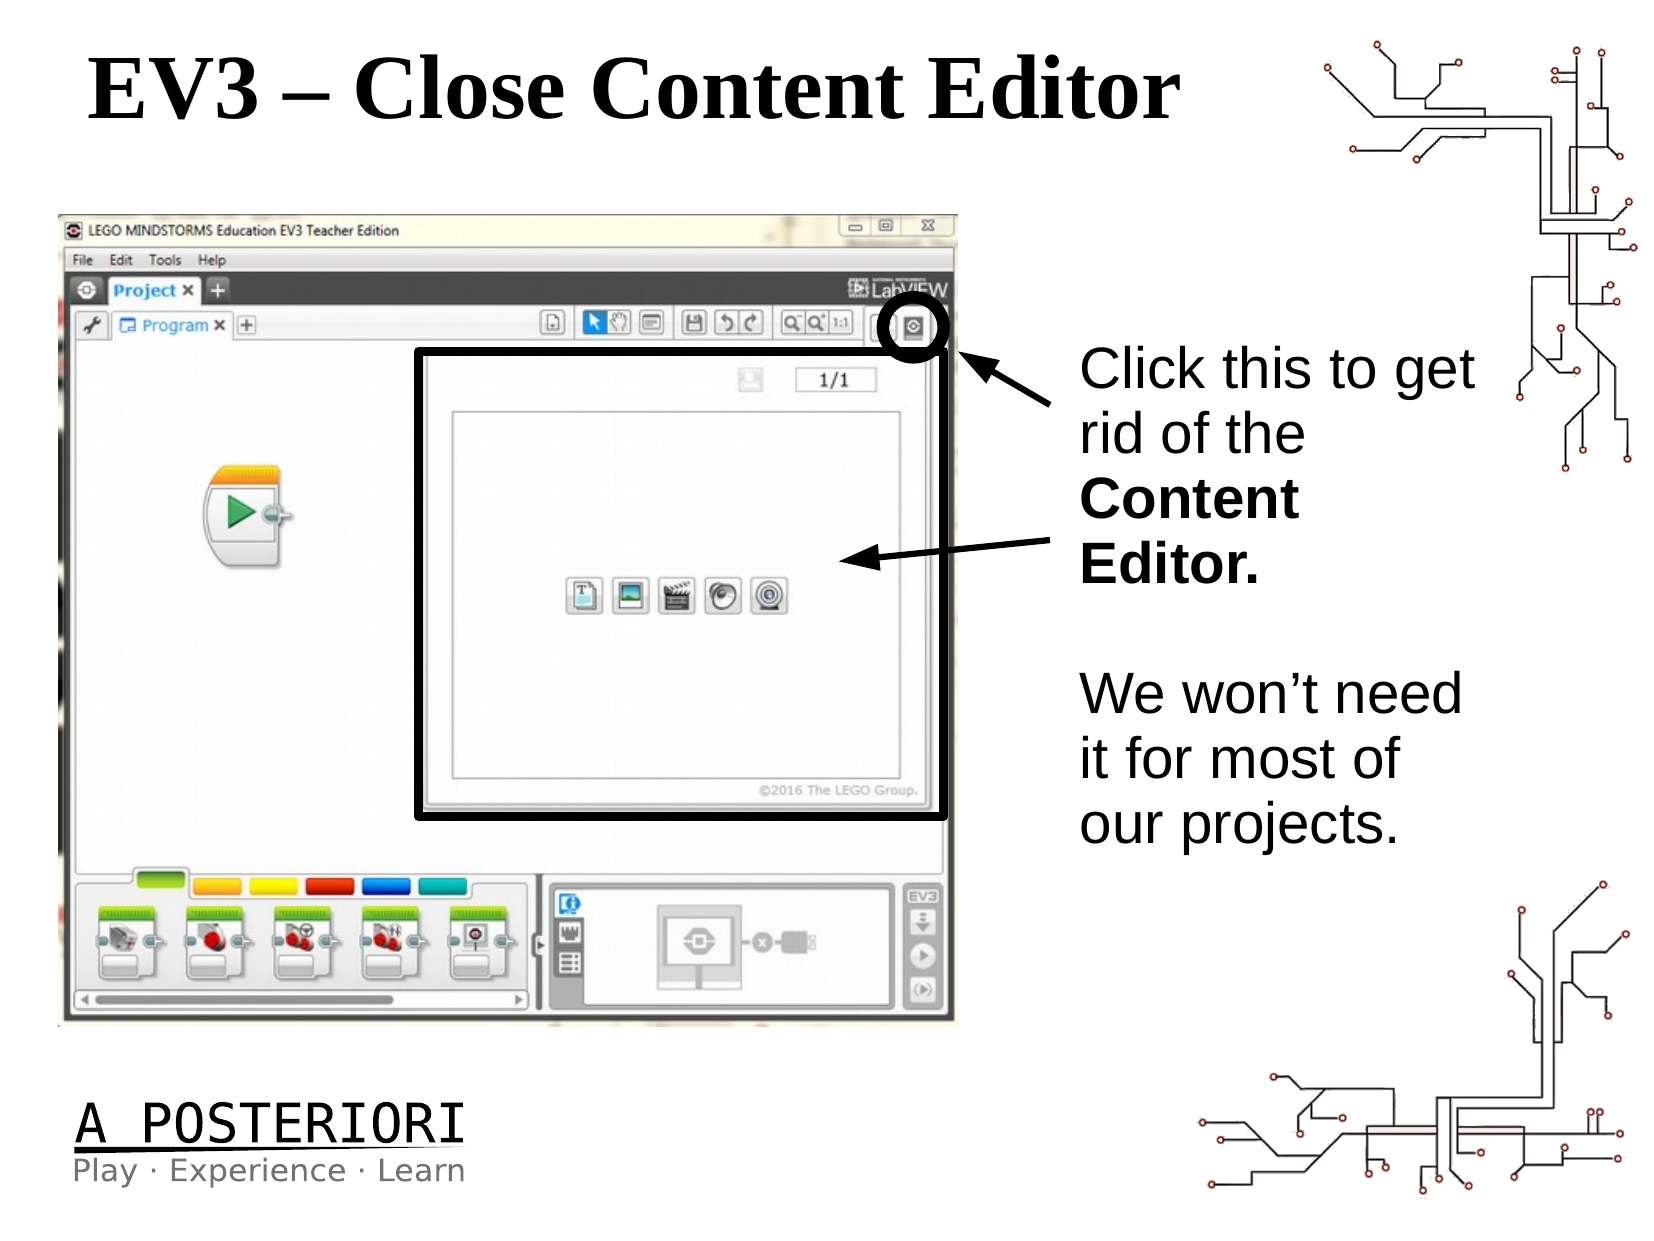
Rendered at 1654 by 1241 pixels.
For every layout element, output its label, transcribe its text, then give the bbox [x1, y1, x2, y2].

text_box Click this to get rid of the Content Editor. We won’t need it for most of our projects. [1065, 327, 1501, 1006]
picture [58, 214, 958, 1027]
picture [890, 304, 937, 347]
picture [73, 1101, 466, 1189]
picture [423, 356, 939, 812]
picture [1175, 862, 1636, 1201]
picture [1305, 35, 1643, 496]
title EV3 – Close Content Editor [11, 0, 1261, 190]
